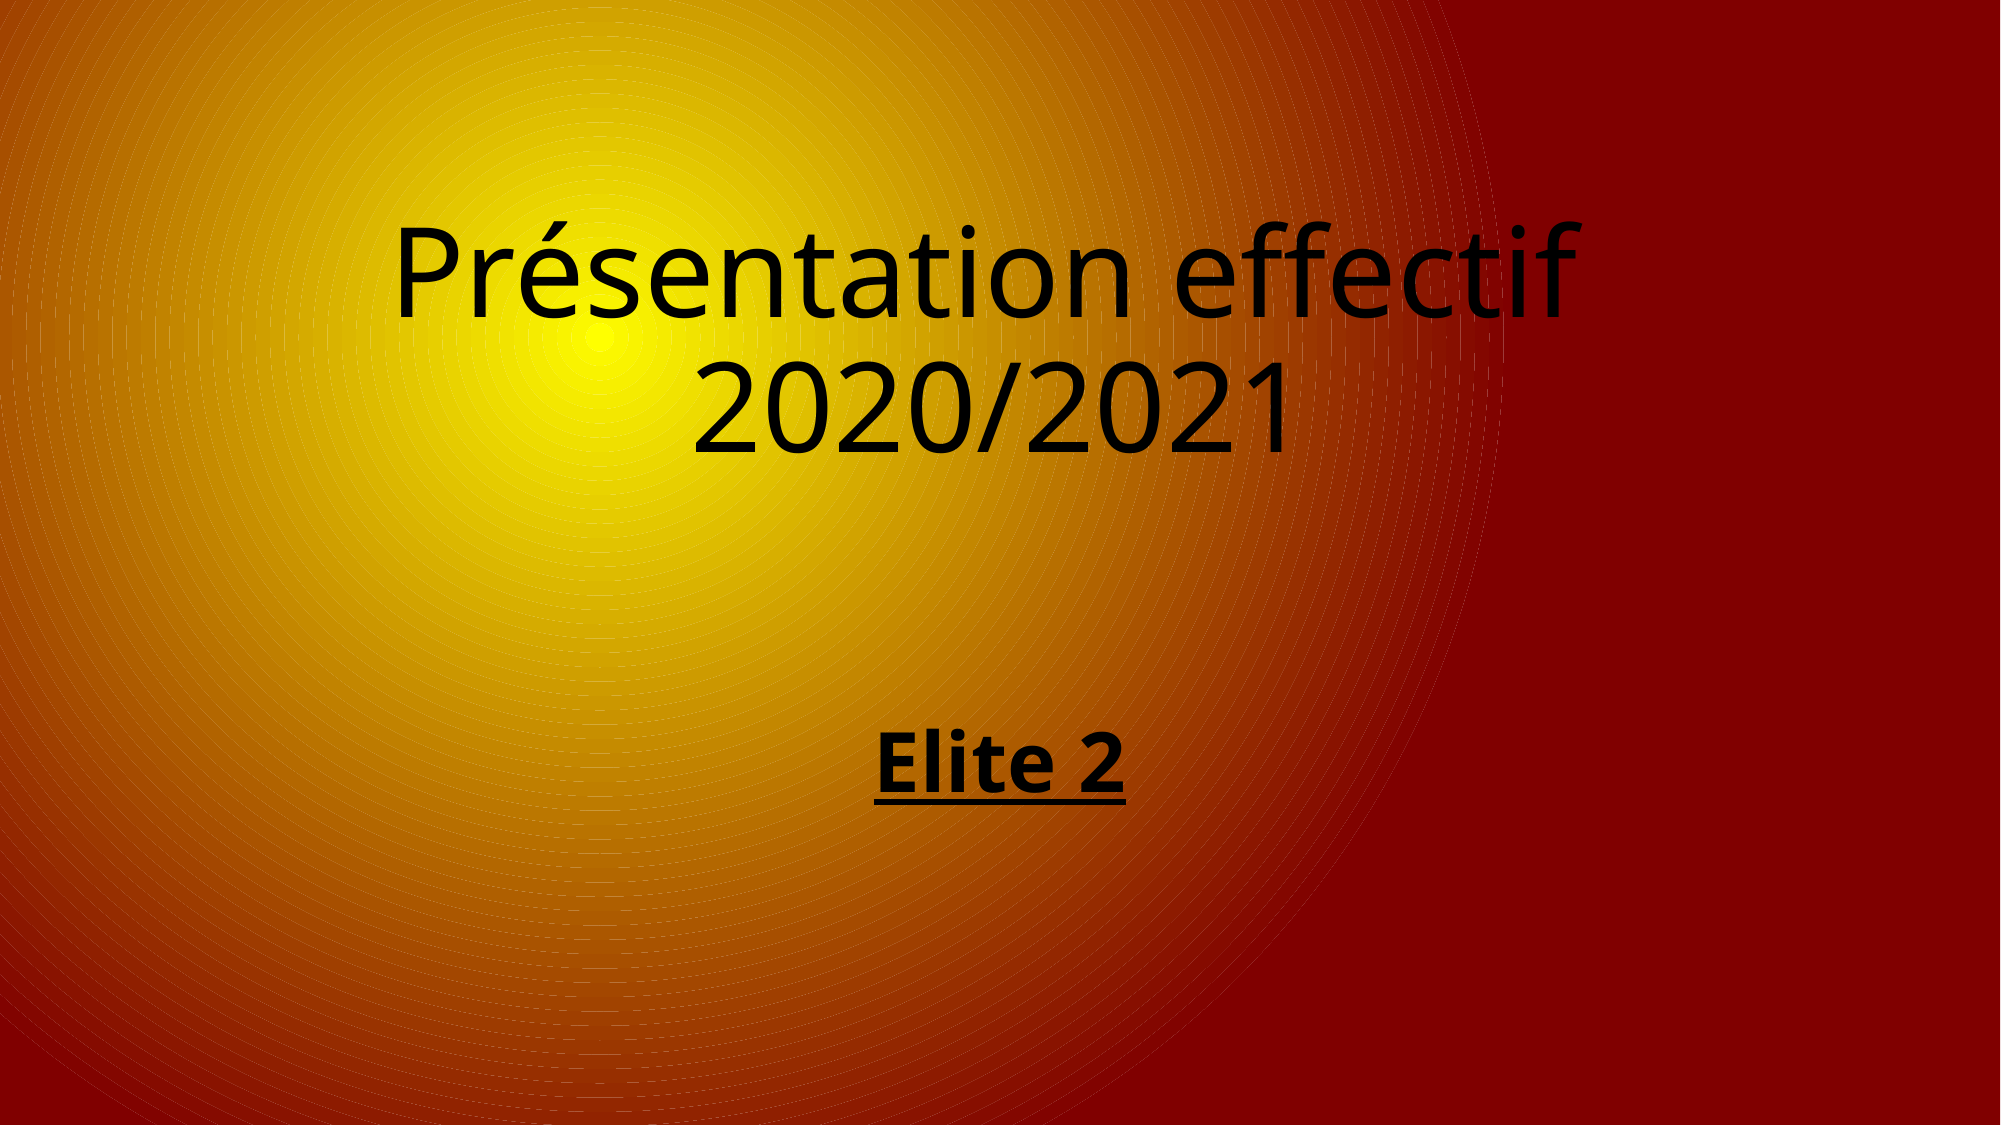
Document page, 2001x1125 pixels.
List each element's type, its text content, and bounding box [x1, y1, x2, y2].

subtitle Elite 2 [249, 712, 1751, 863]
title Présentation effectif 2020/2021 [249, 202, 1751, 502]
